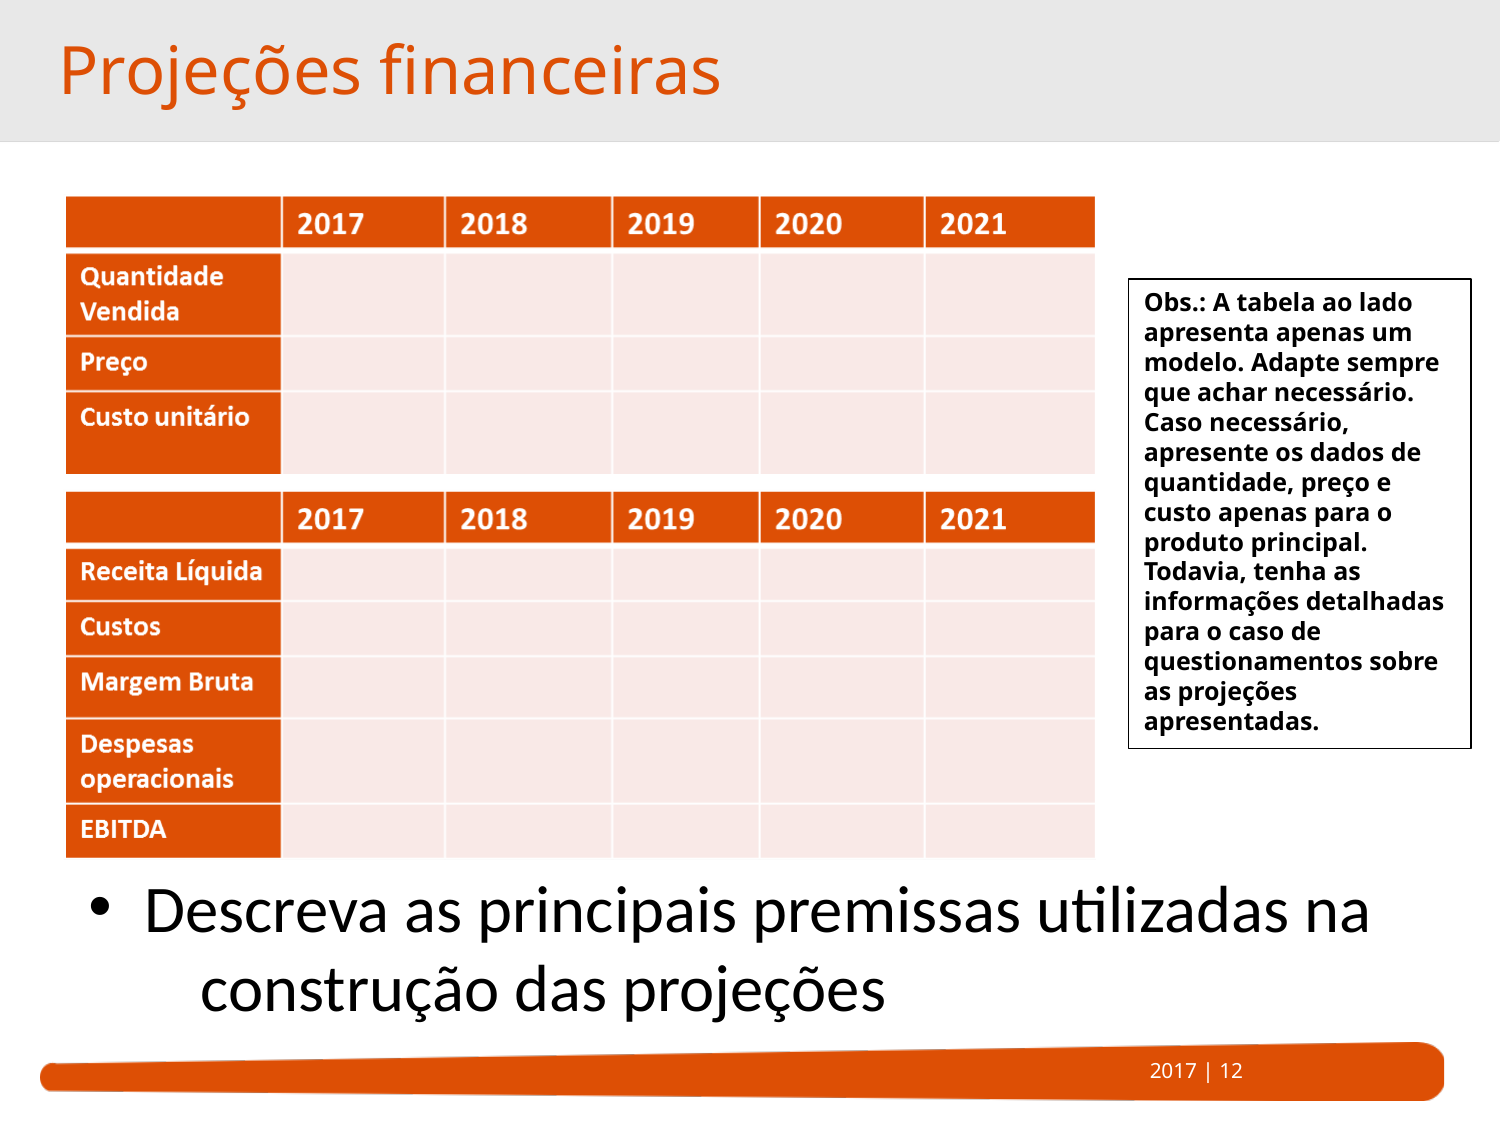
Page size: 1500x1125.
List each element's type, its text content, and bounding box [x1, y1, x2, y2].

picture [62, 488, 1096, 864]
text_box Obs.: A tabela ao lado apresenta apenas um modelo. Adapte sempre que achar necessário. Caso necessário, apresente os dados de quantidade, preço e custo apenas para o produto principal. Todavia, tenha as informações detalhadas para o caso de questionamentos sobre as projeções apresentadas. [1128, 278, 1472, 749]
text_box Projeções financeiras [58, 2, 1440, 148]
picture [62, 192, 1096, 475]
text_box Descreva as principais premissas utilizadas na construção das projeções [73, 857, 1424, 1071]
